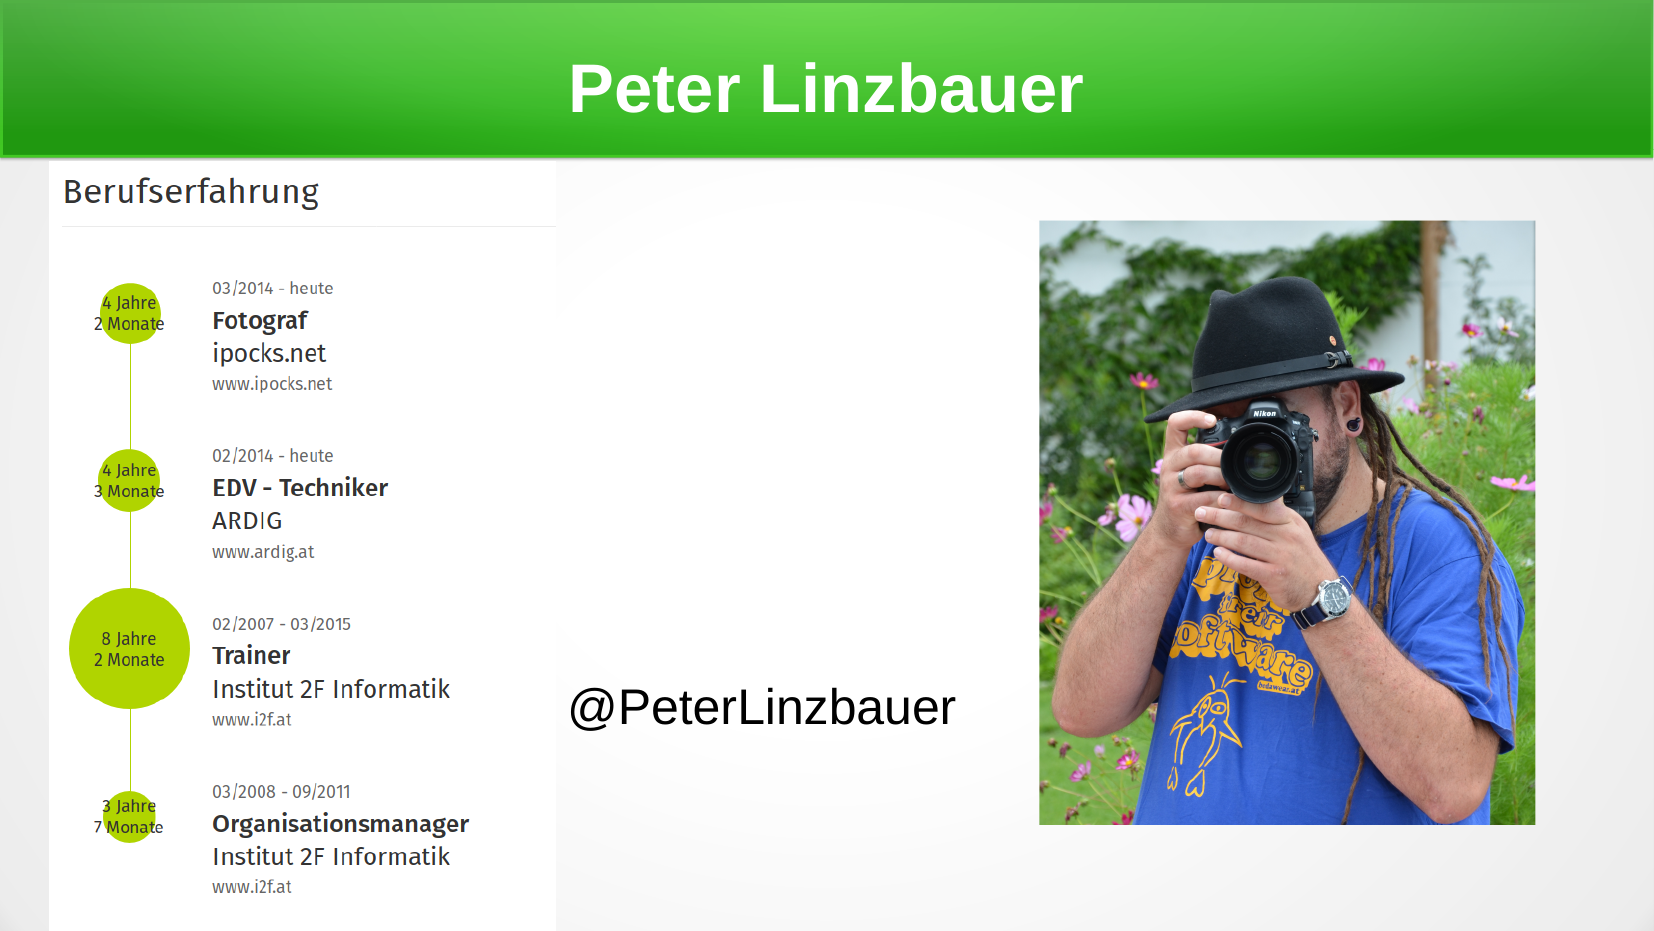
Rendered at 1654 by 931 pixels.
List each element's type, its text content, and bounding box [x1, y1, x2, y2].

title Peter Linzbauer [82, 35, 1571, 142]
picture [1039, 220, 1536, 825]
picture [49, 161, 556, 931]
list @PeterLinzbauer [556, 523, 1040, 931]
